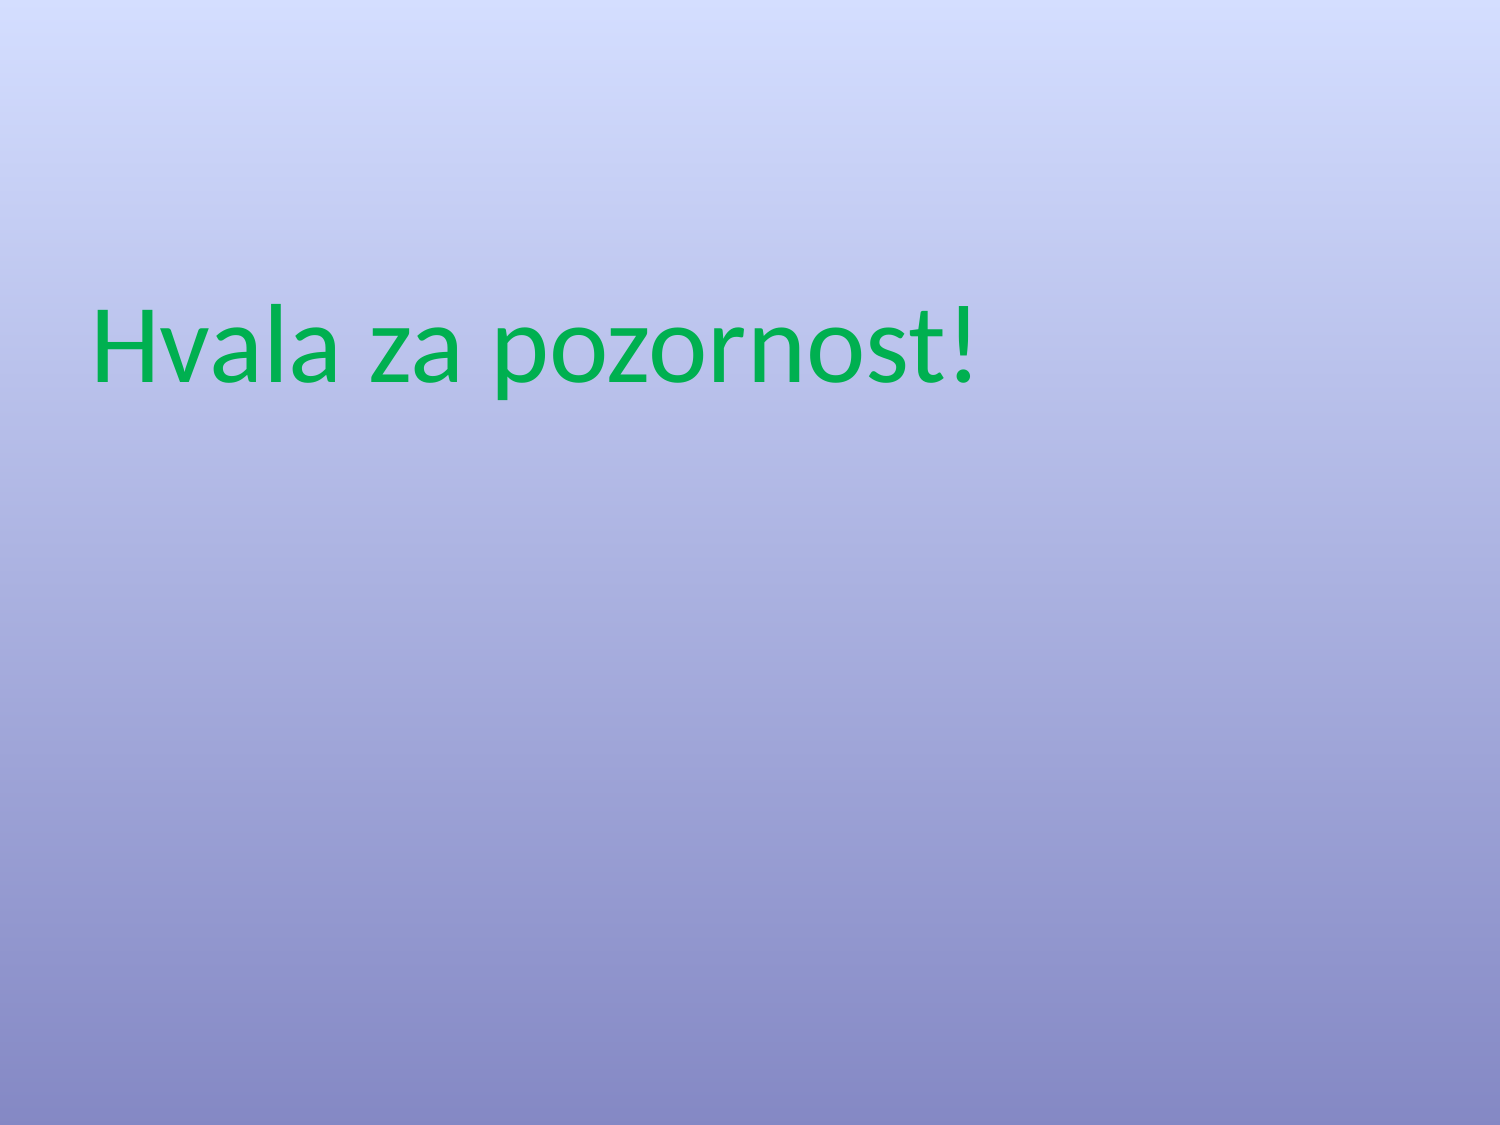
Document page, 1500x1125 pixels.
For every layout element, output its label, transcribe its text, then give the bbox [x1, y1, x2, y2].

list Hvala za pozornost! [75, 262, 1425, 1005]
